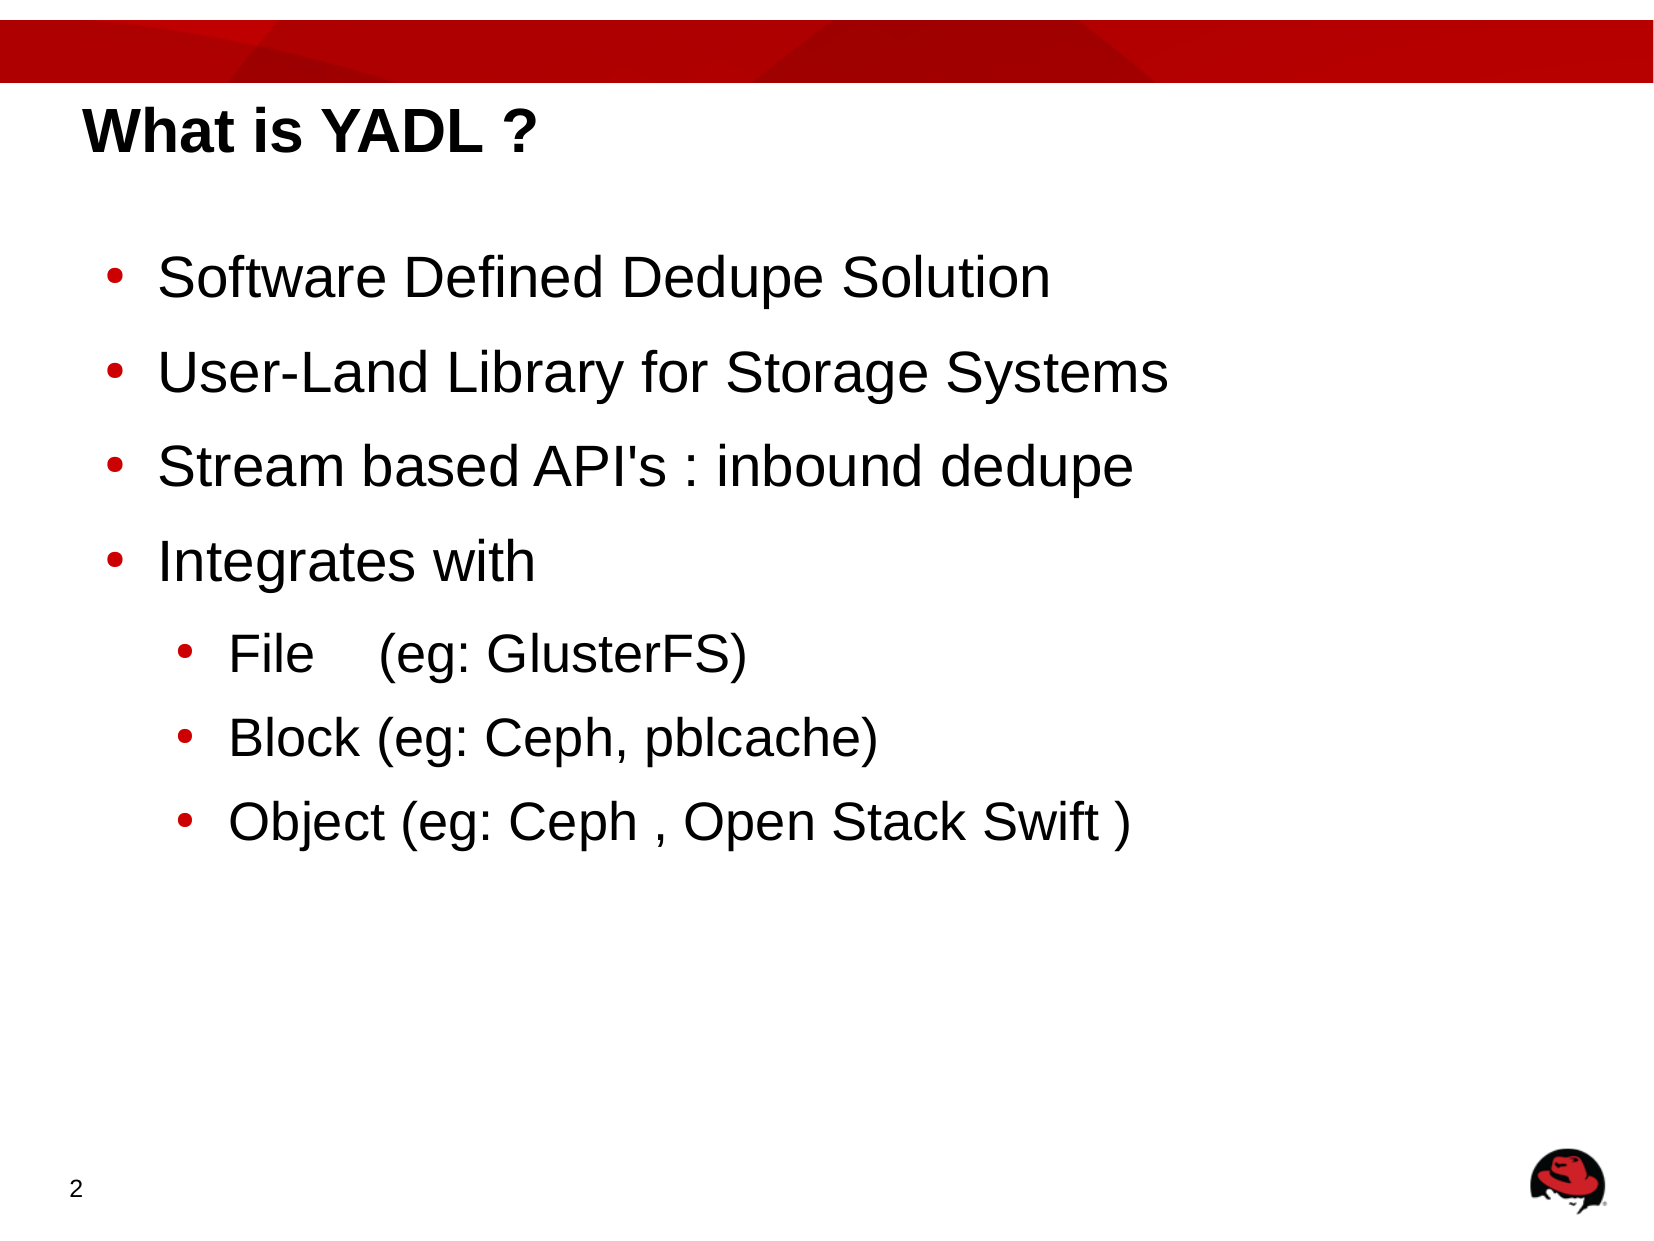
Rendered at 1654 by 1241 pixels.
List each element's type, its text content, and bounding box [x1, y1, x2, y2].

picture [0, 20, 1654, 83]
picture [1529, 1146, 1613, 1224]
title What is YADL ? [82, 37, 1571, 226]
list Software Defined Dedupe Solution User-Land Library for Storage Systems Stream based API's : inbound dedupe Integrates with File (eg: GlusterFS) Block (eg: Ceph, pblcache) Object (eg: Ceph , Open Stack Swift ) [86, 244, 1576, 1039]
